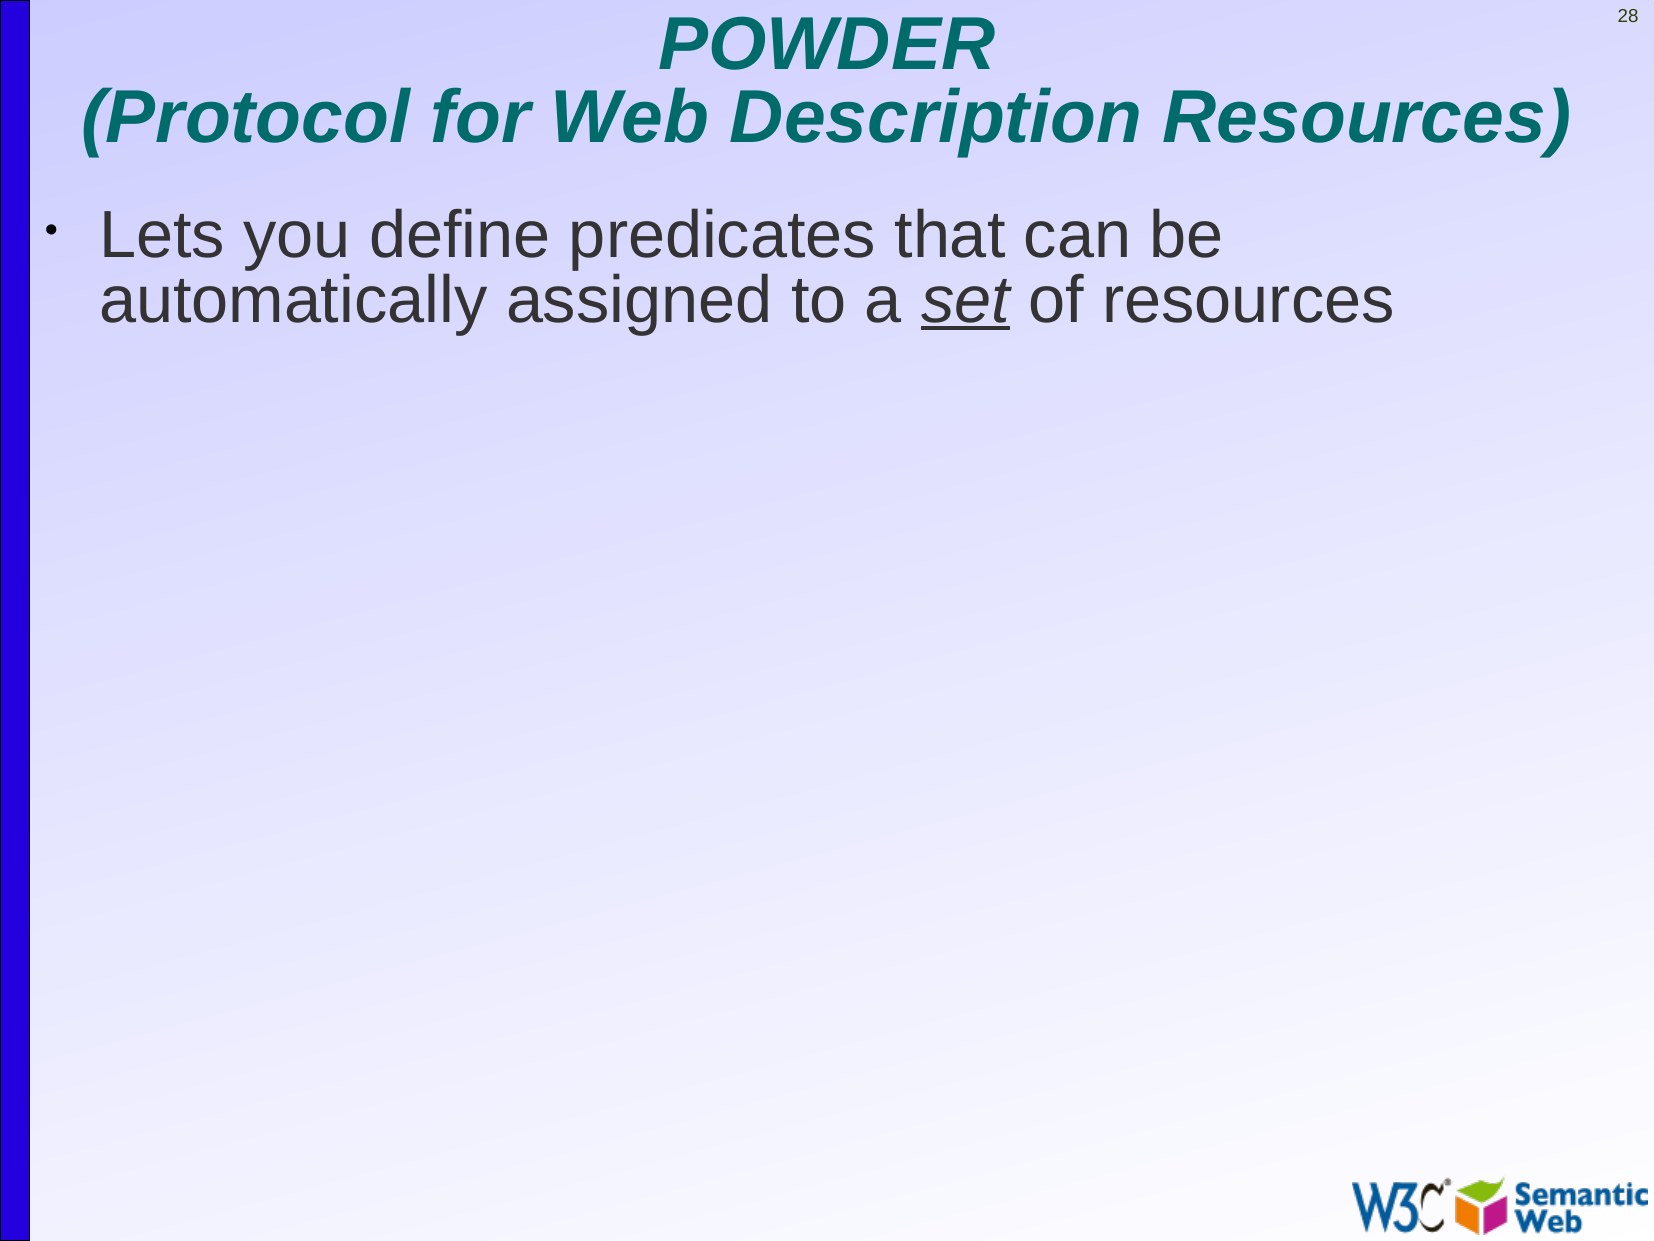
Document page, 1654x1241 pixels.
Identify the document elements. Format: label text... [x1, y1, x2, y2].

picture [1352, 1175, 1648, 1235]
list Lets you define predicates that can be automatically assigned to a set of resources [29, 200, 1624, 1187]
title POWDER (Protocol for Web Description Resources) [0, 3, 1654, 163]
